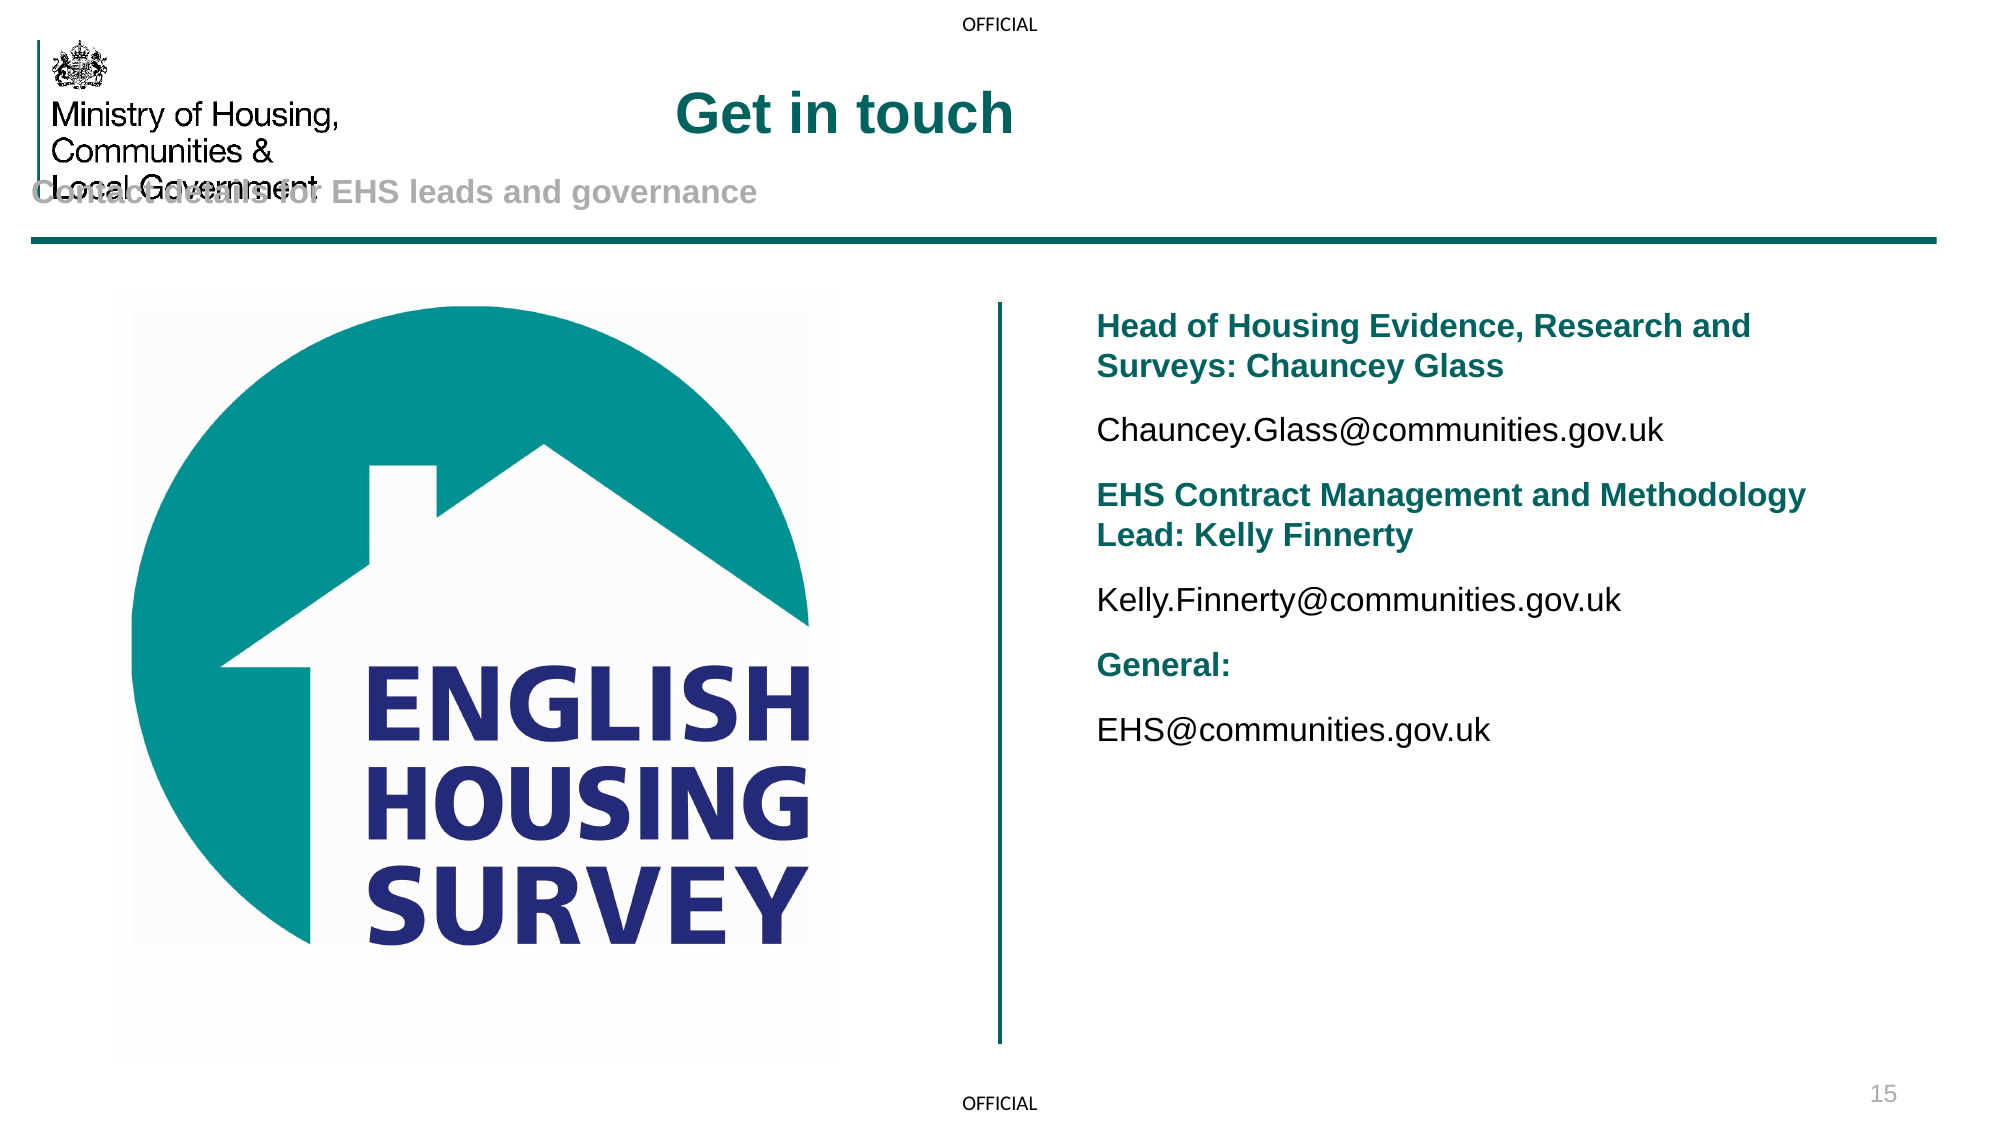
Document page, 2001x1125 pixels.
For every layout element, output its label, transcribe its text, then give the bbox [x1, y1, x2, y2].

list Head of Housing Evidence, Research and Surveys: Chauncey Glass Chauncey.Glass@communities.gov.uk EHS Contract Management and Methodology Lead: Kelly Finnerty Kelly.Finnerty@communities.gov.uk General: EHS@communities.gov.uk [1096, 303, 1896, 754]
picture [112, 289, 840, 1064]
list Contact details for EHS leads and governance [30, 174, 1923, 211]
text_box [1869, 1077, 1963, 1108]
title Get in touch [675, 82, 1924, 147]
